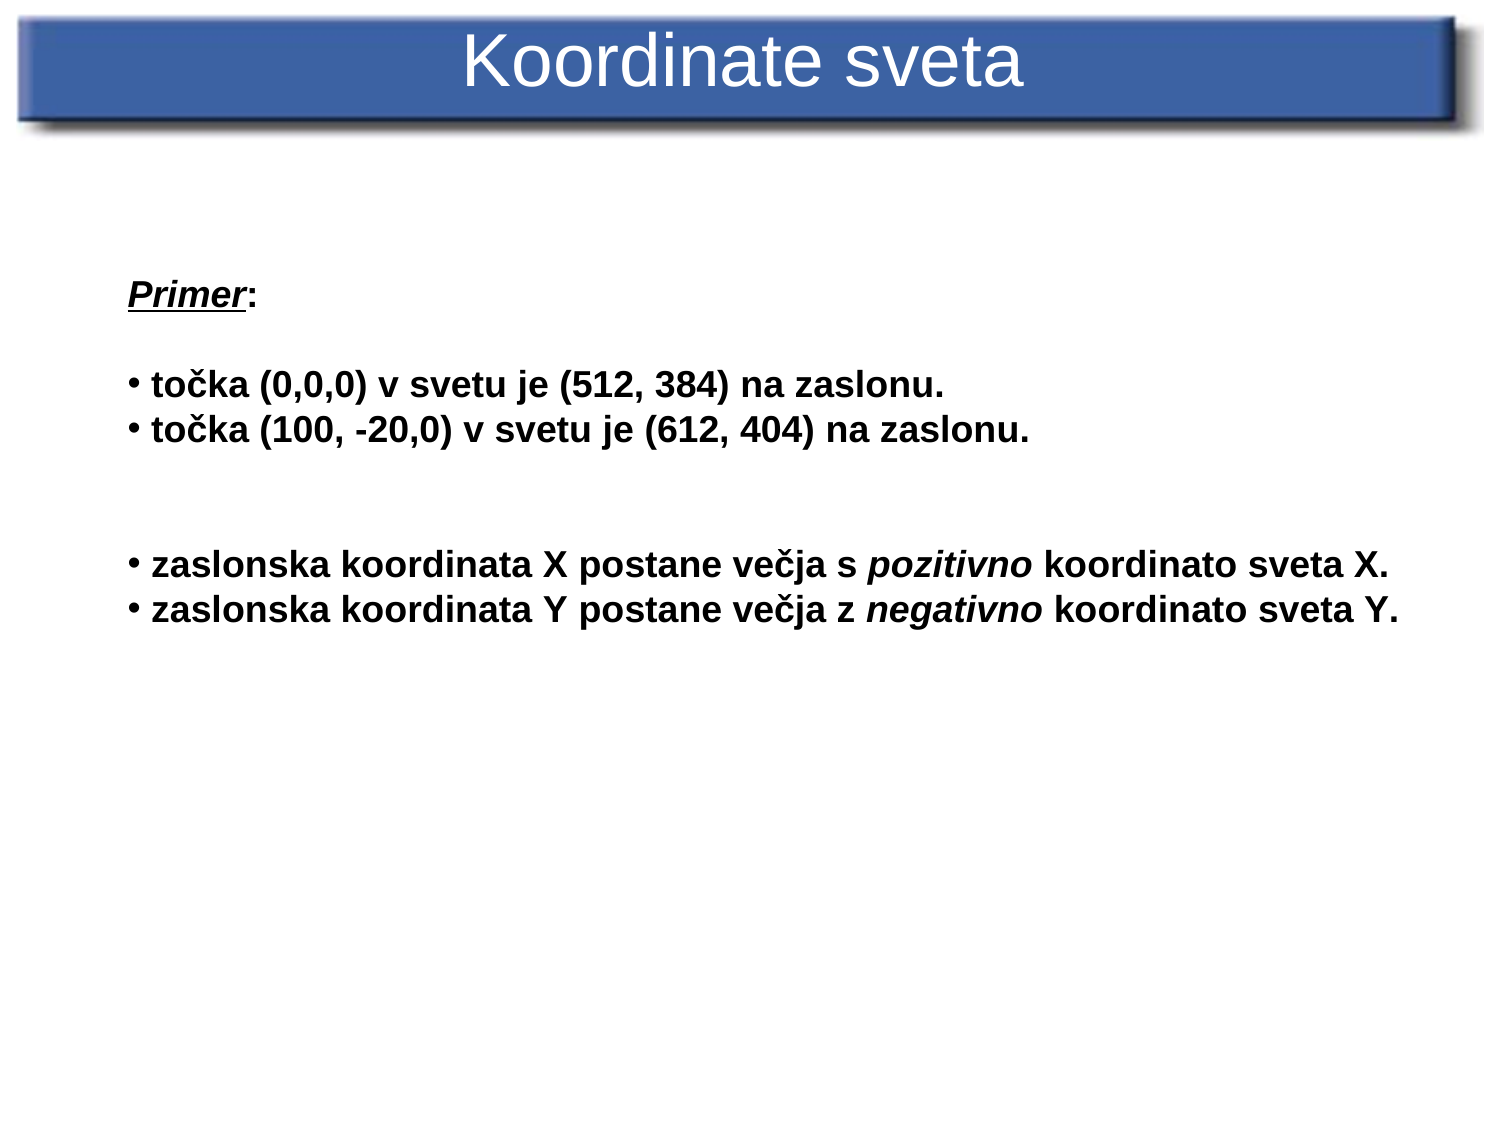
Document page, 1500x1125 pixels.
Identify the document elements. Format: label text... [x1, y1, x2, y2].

text_box Primer: točka (0,0,0) v svetu je (512, 384) na zaslonu. točka (100, -20,0) v svetu je (612, 404) na zaslonu. zaslonska koordinata X postane večja s pozitivno koordinato sveta X. zaslonska koordinata Y postane večja z negativno koordinato sveta Y. [112, 262, 1425, 638]
picture [16, 13, 1484, 141]
text_box Koordinate sveta [93, 4, 1393, 110]
